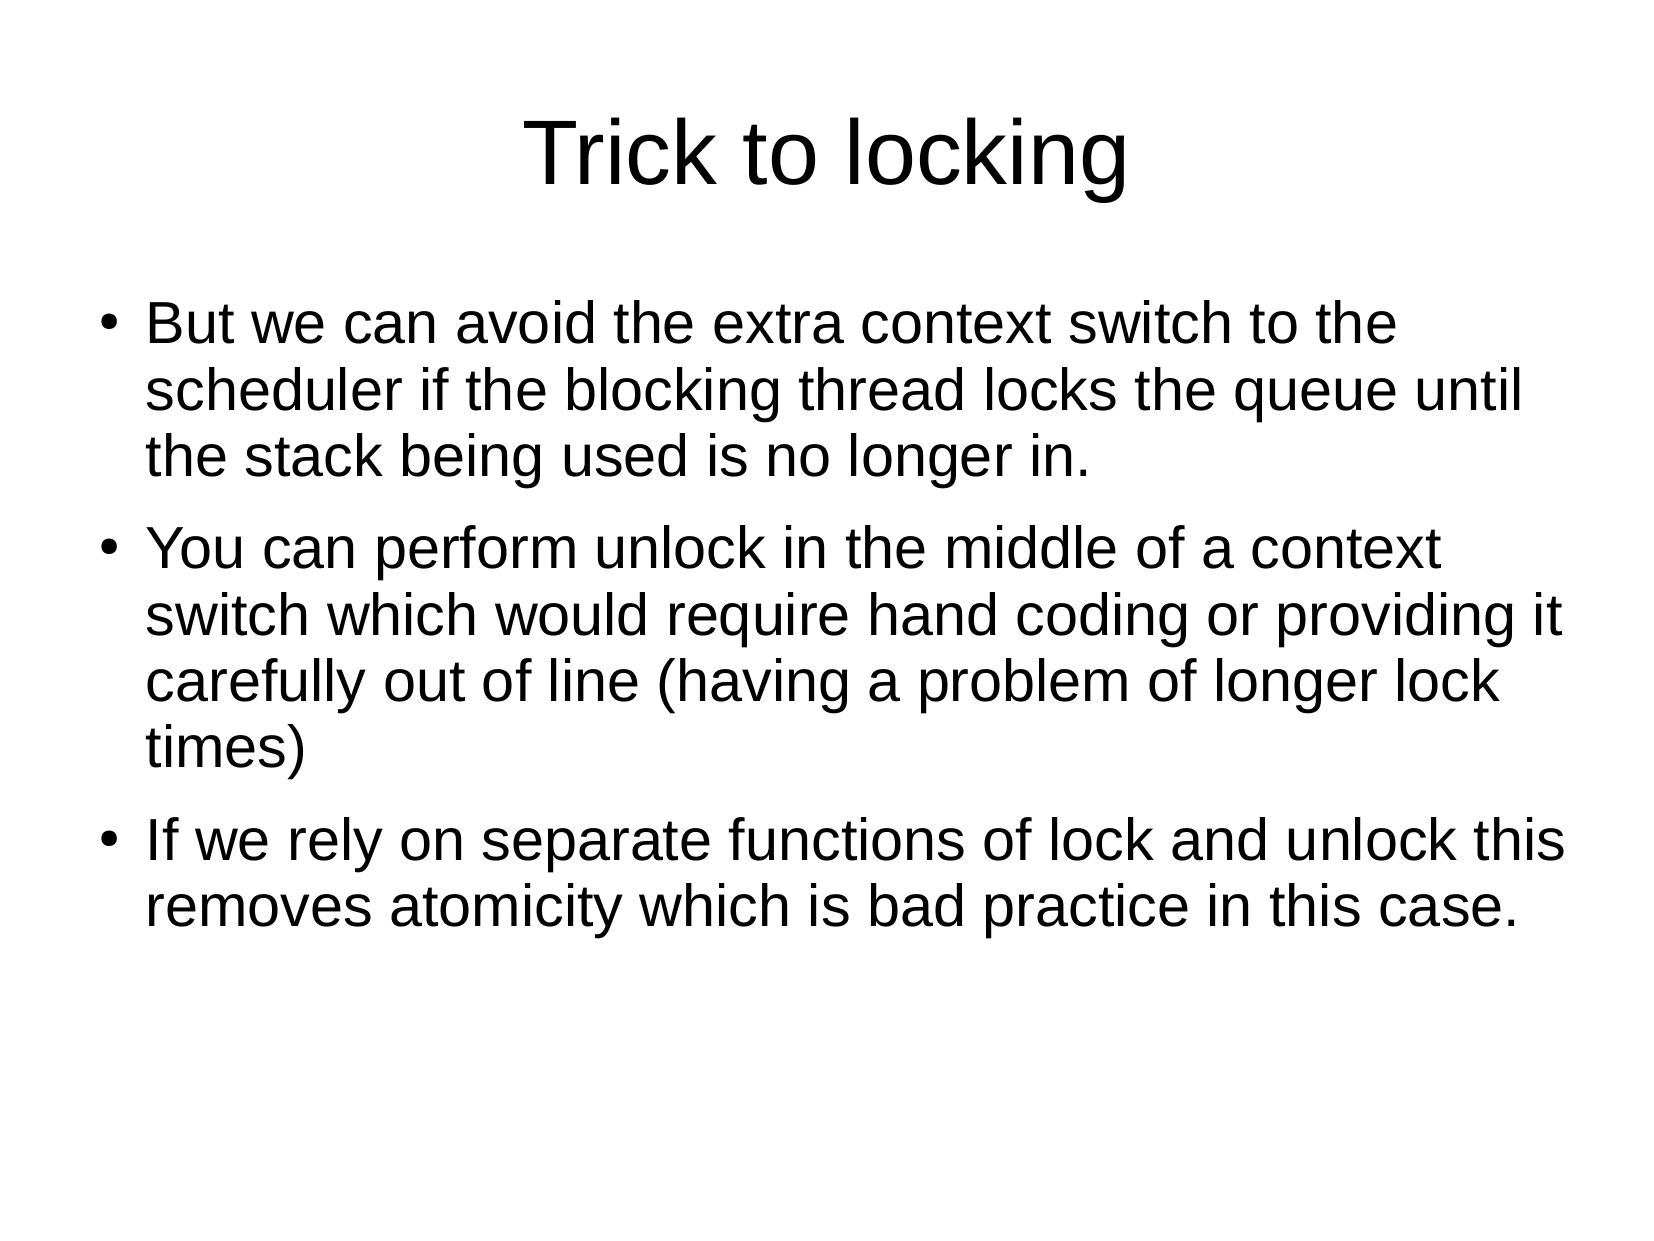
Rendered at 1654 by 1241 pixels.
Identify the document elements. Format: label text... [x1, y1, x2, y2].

title Trick to locking [82, 49, 1571, 257]
list But we can avoid the extra context switch to the scheduler if the blocking thread locks the queue until the stack being used is no longer in. You can perform unlock in the middle of a context switch which would require hand coding or providing it carefully out of line (having a problem of longer lock times) If we rely on separate functions of lock and unlock this removes atomicity which is bad practice in this case. [82, 290, 1571, 1010]
